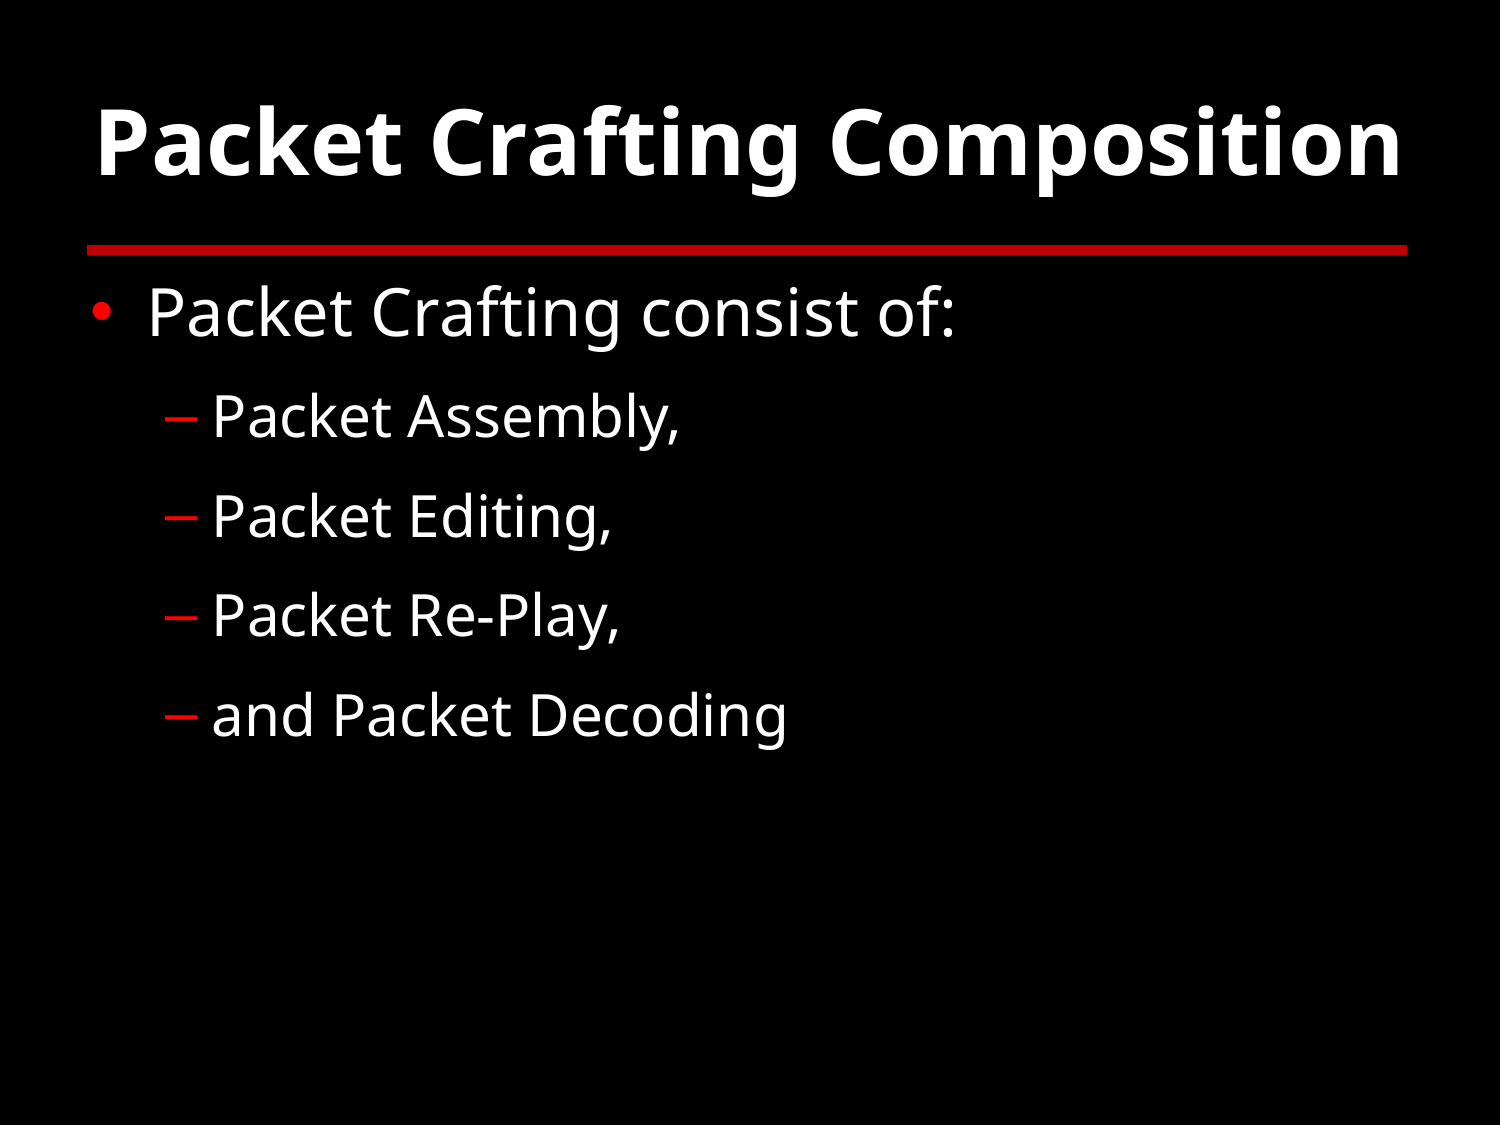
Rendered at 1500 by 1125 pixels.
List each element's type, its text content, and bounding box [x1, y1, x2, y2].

list Packet Crafting consist of: Packet Assembly, Packet Editing, Packet Re-Play, and Packet Decoding [75, 262, 1425, 1005]
title Packet Crafting Composition [75, 45, 1425, 233]
